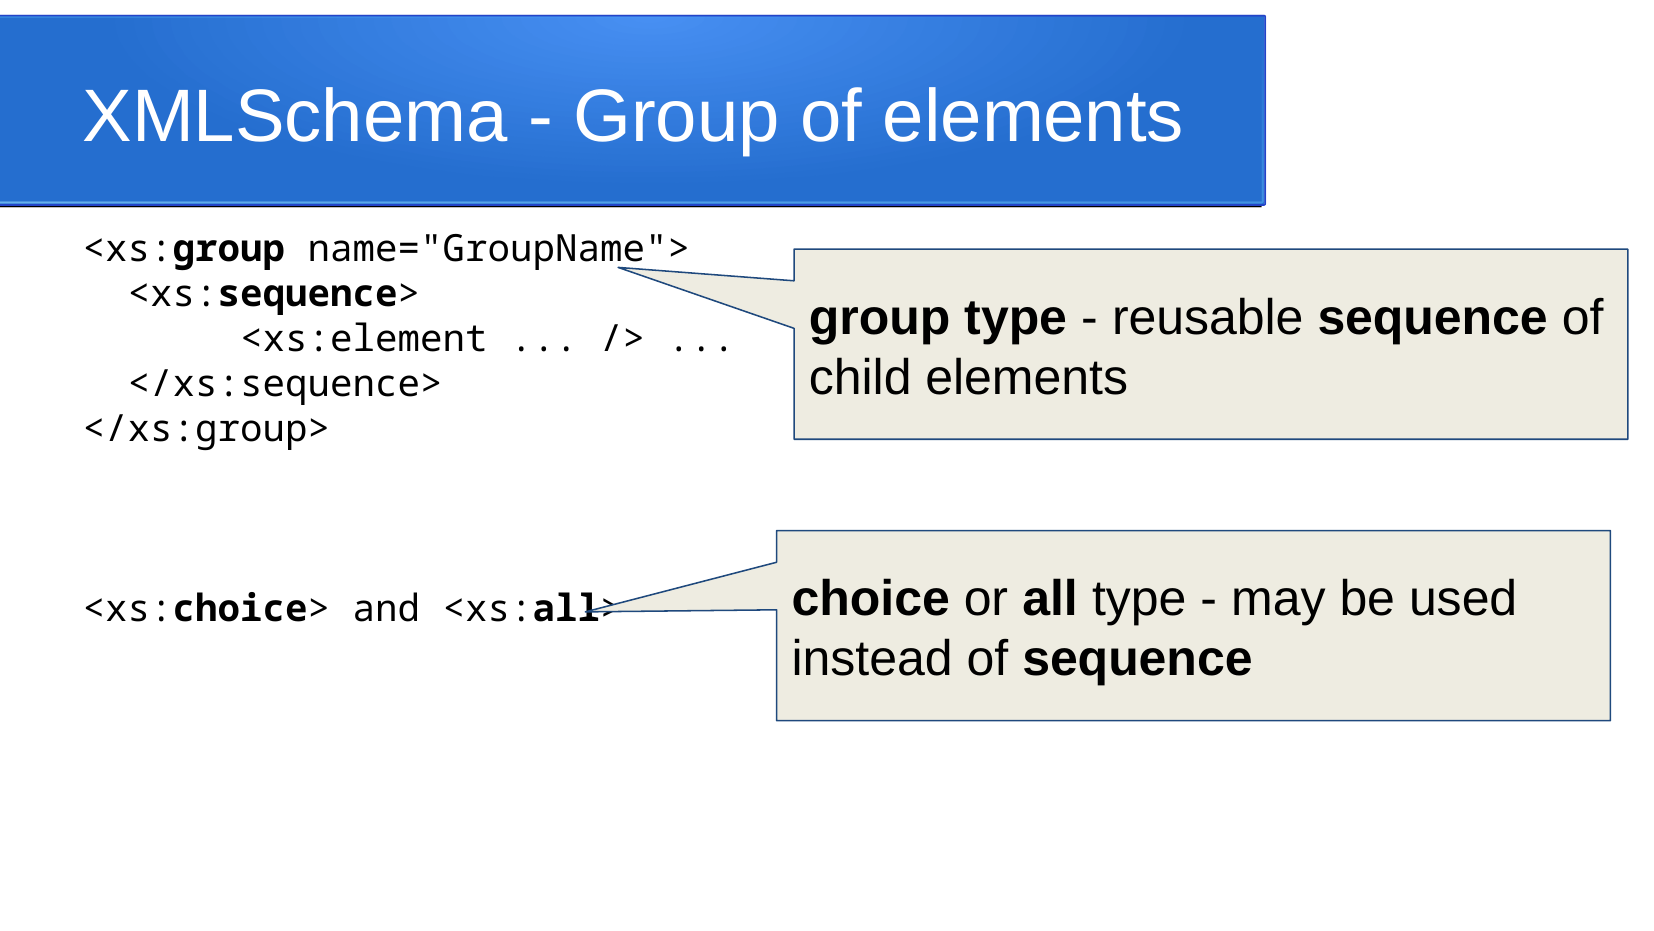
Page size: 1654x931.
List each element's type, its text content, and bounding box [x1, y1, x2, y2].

picture [0, 13, 1269, 211]
text_box group type - reusable sequence of child elements [618, 249, 1628, 440]
text_box <xs:group name="GroupName"> <xs:sequence> <xs:element ... /> ... </xs:sequence> </xs:group> <xs:choice> and <xs:all> [82, 224, 1571, 874]
text_box XMLSchema - Group of elements [82, 35, 1336, 189]
text_box choice or all type - may be used instead of sequence [585, 530, 1611, 721]
